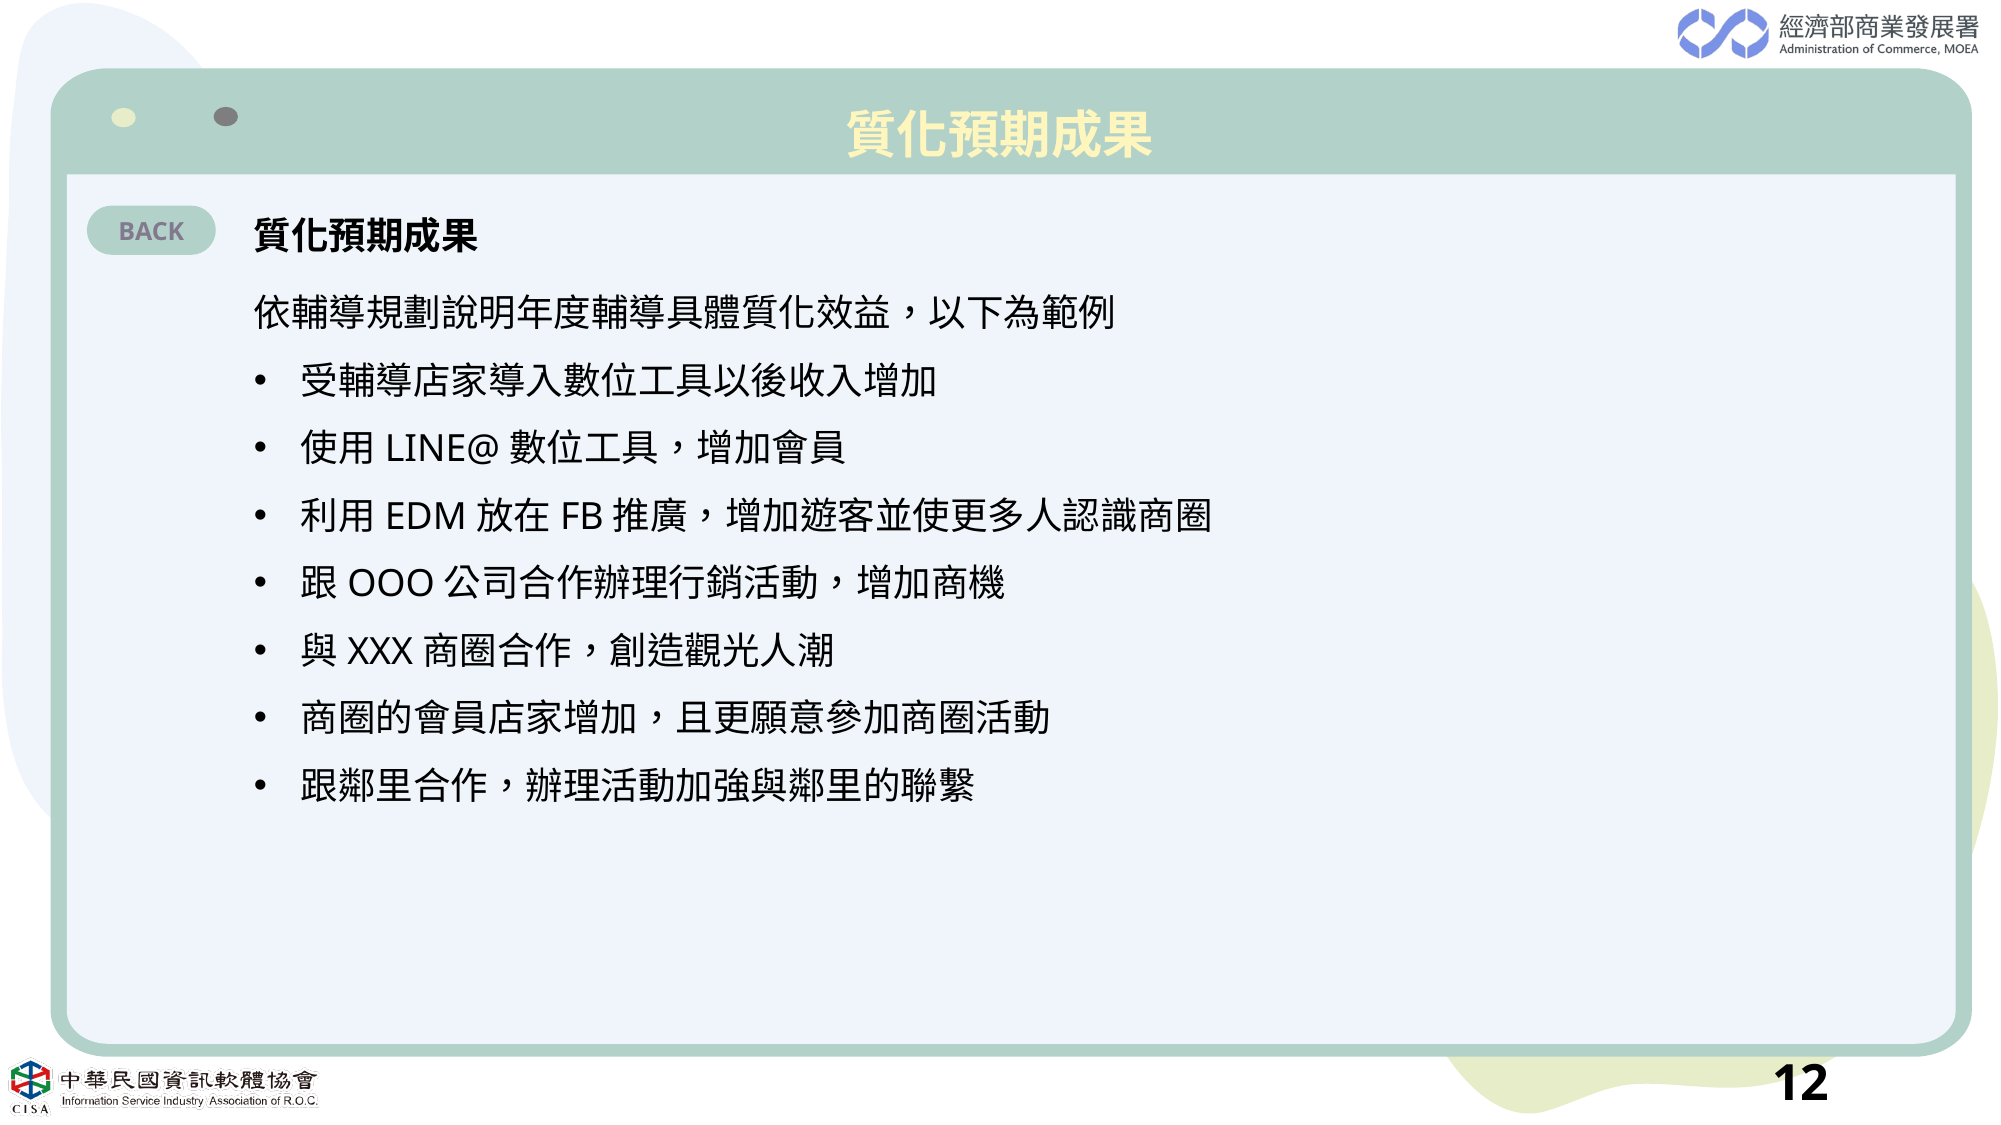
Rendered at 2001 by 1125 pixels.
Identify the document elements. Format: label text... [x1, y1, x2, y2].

text_box 12 [1757, 1042, 1936, 1103]
text_box 質化預期成果 [659, 91, 1340, 161]
text_box BACK [86, 195, 216, 260]
text_box [50, 68, 1972, 1057]
text_box 質化預期成果 [238, 204, 497, 266]
text_box 依輔導規劃說明年度輔導具體質化效益，以下為範例 受輔導店家導入數位工具以後收入增加 使用LINE@數位工具，增加會員 利用EDM放在FB推廣，增加遊客並使更多人認識商圈 跟OOO公司合作辦理行銷活動，增加商機 與XXX商圈合作，創造觀光人潮 商圈的會員店家增加，且更願意參加商圈活動 跟鄰里合作，辦理活動加強與鄰里的聯繫 [238, 281, 1901, 812]
